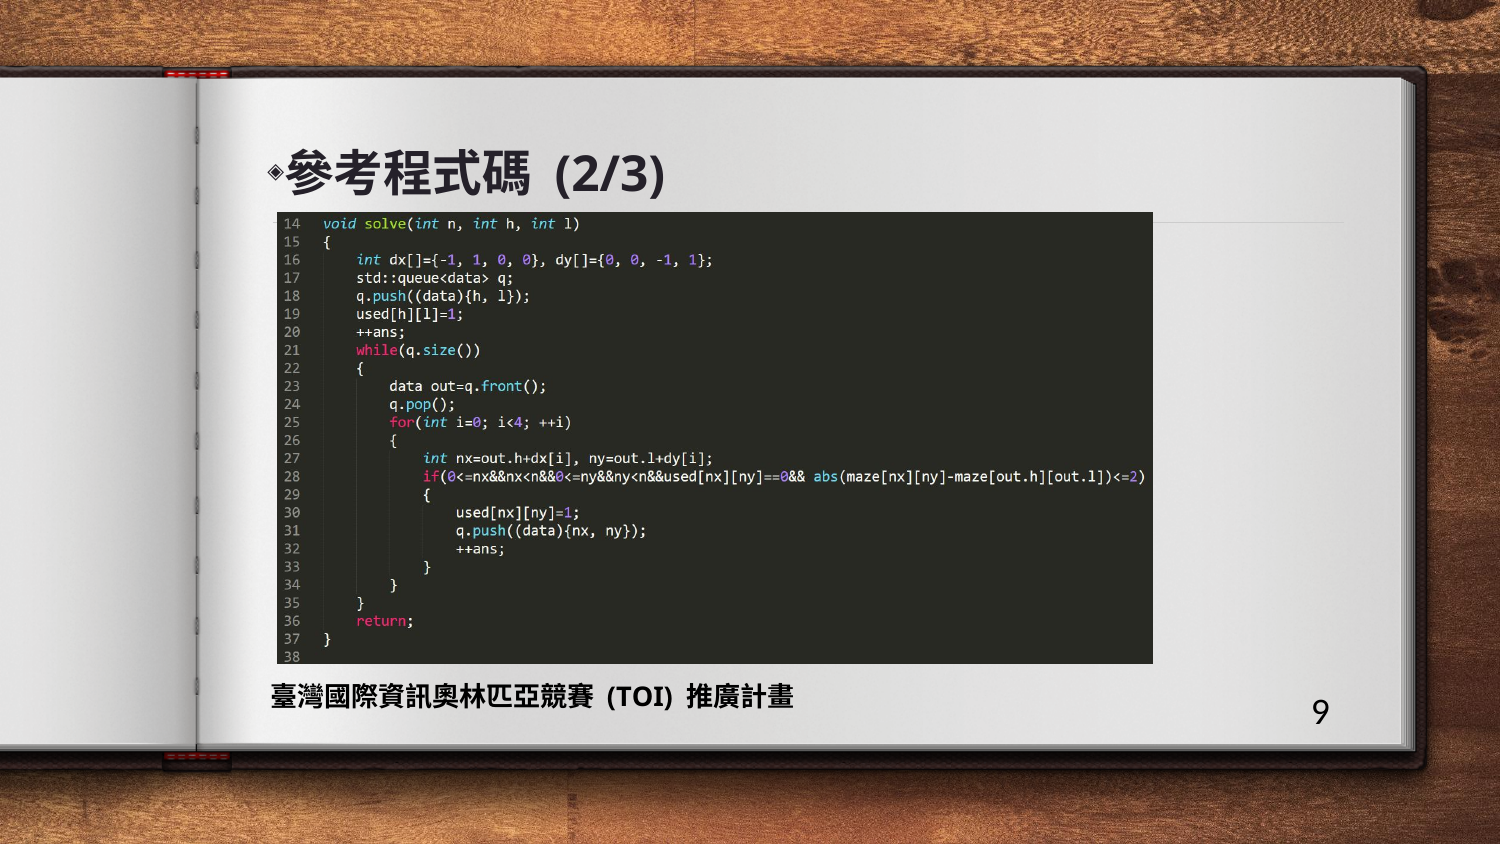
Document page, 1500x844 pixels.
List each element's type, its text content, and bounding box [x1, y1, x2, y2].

text_box 9 [1295, 672, 1386, 737]
picture [277, 212, 1153, 664]
list 參考程式碼 (2/3) [252, 126, 746, 216]
